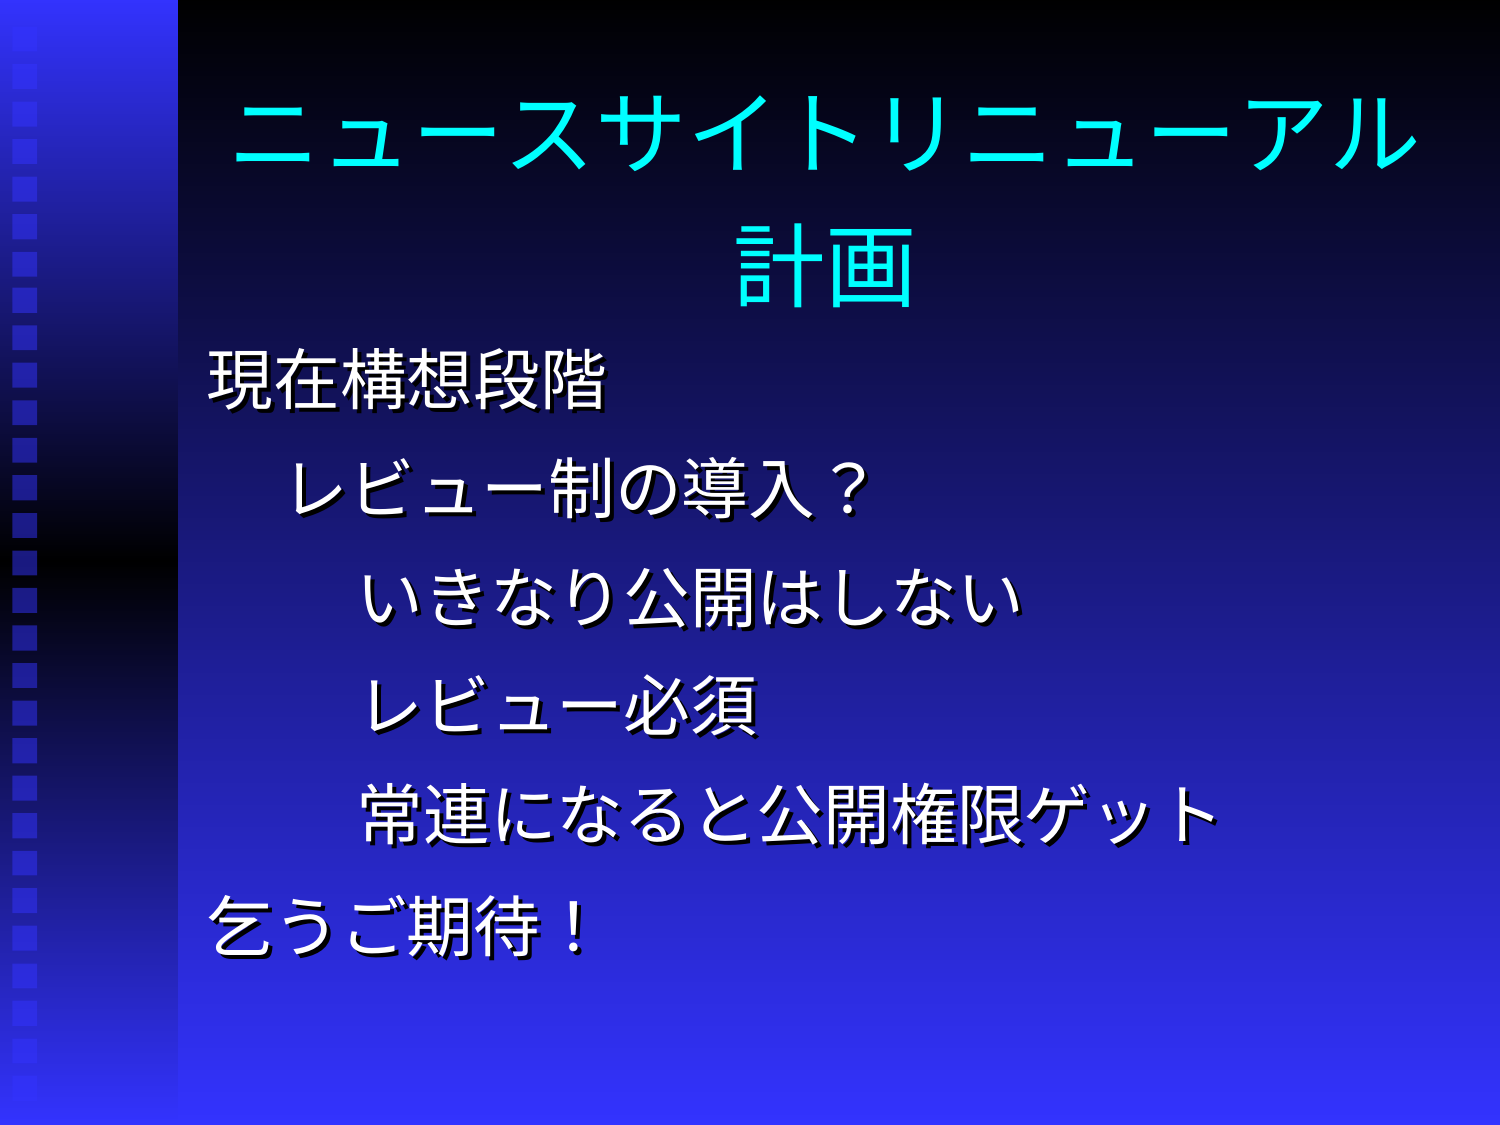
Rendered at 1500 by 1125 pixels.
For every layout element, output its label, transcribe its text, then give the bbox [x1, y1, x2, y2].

list 現在構想段階 レビュー制の導入？ いきなり公開はしない レビュー必須 常連になると公開権限ゲット 乞うご期待！ [191, 319, 1467, 1125]
title ニュースサイトリニューアル計画 [187, 99, 1463, 288]
